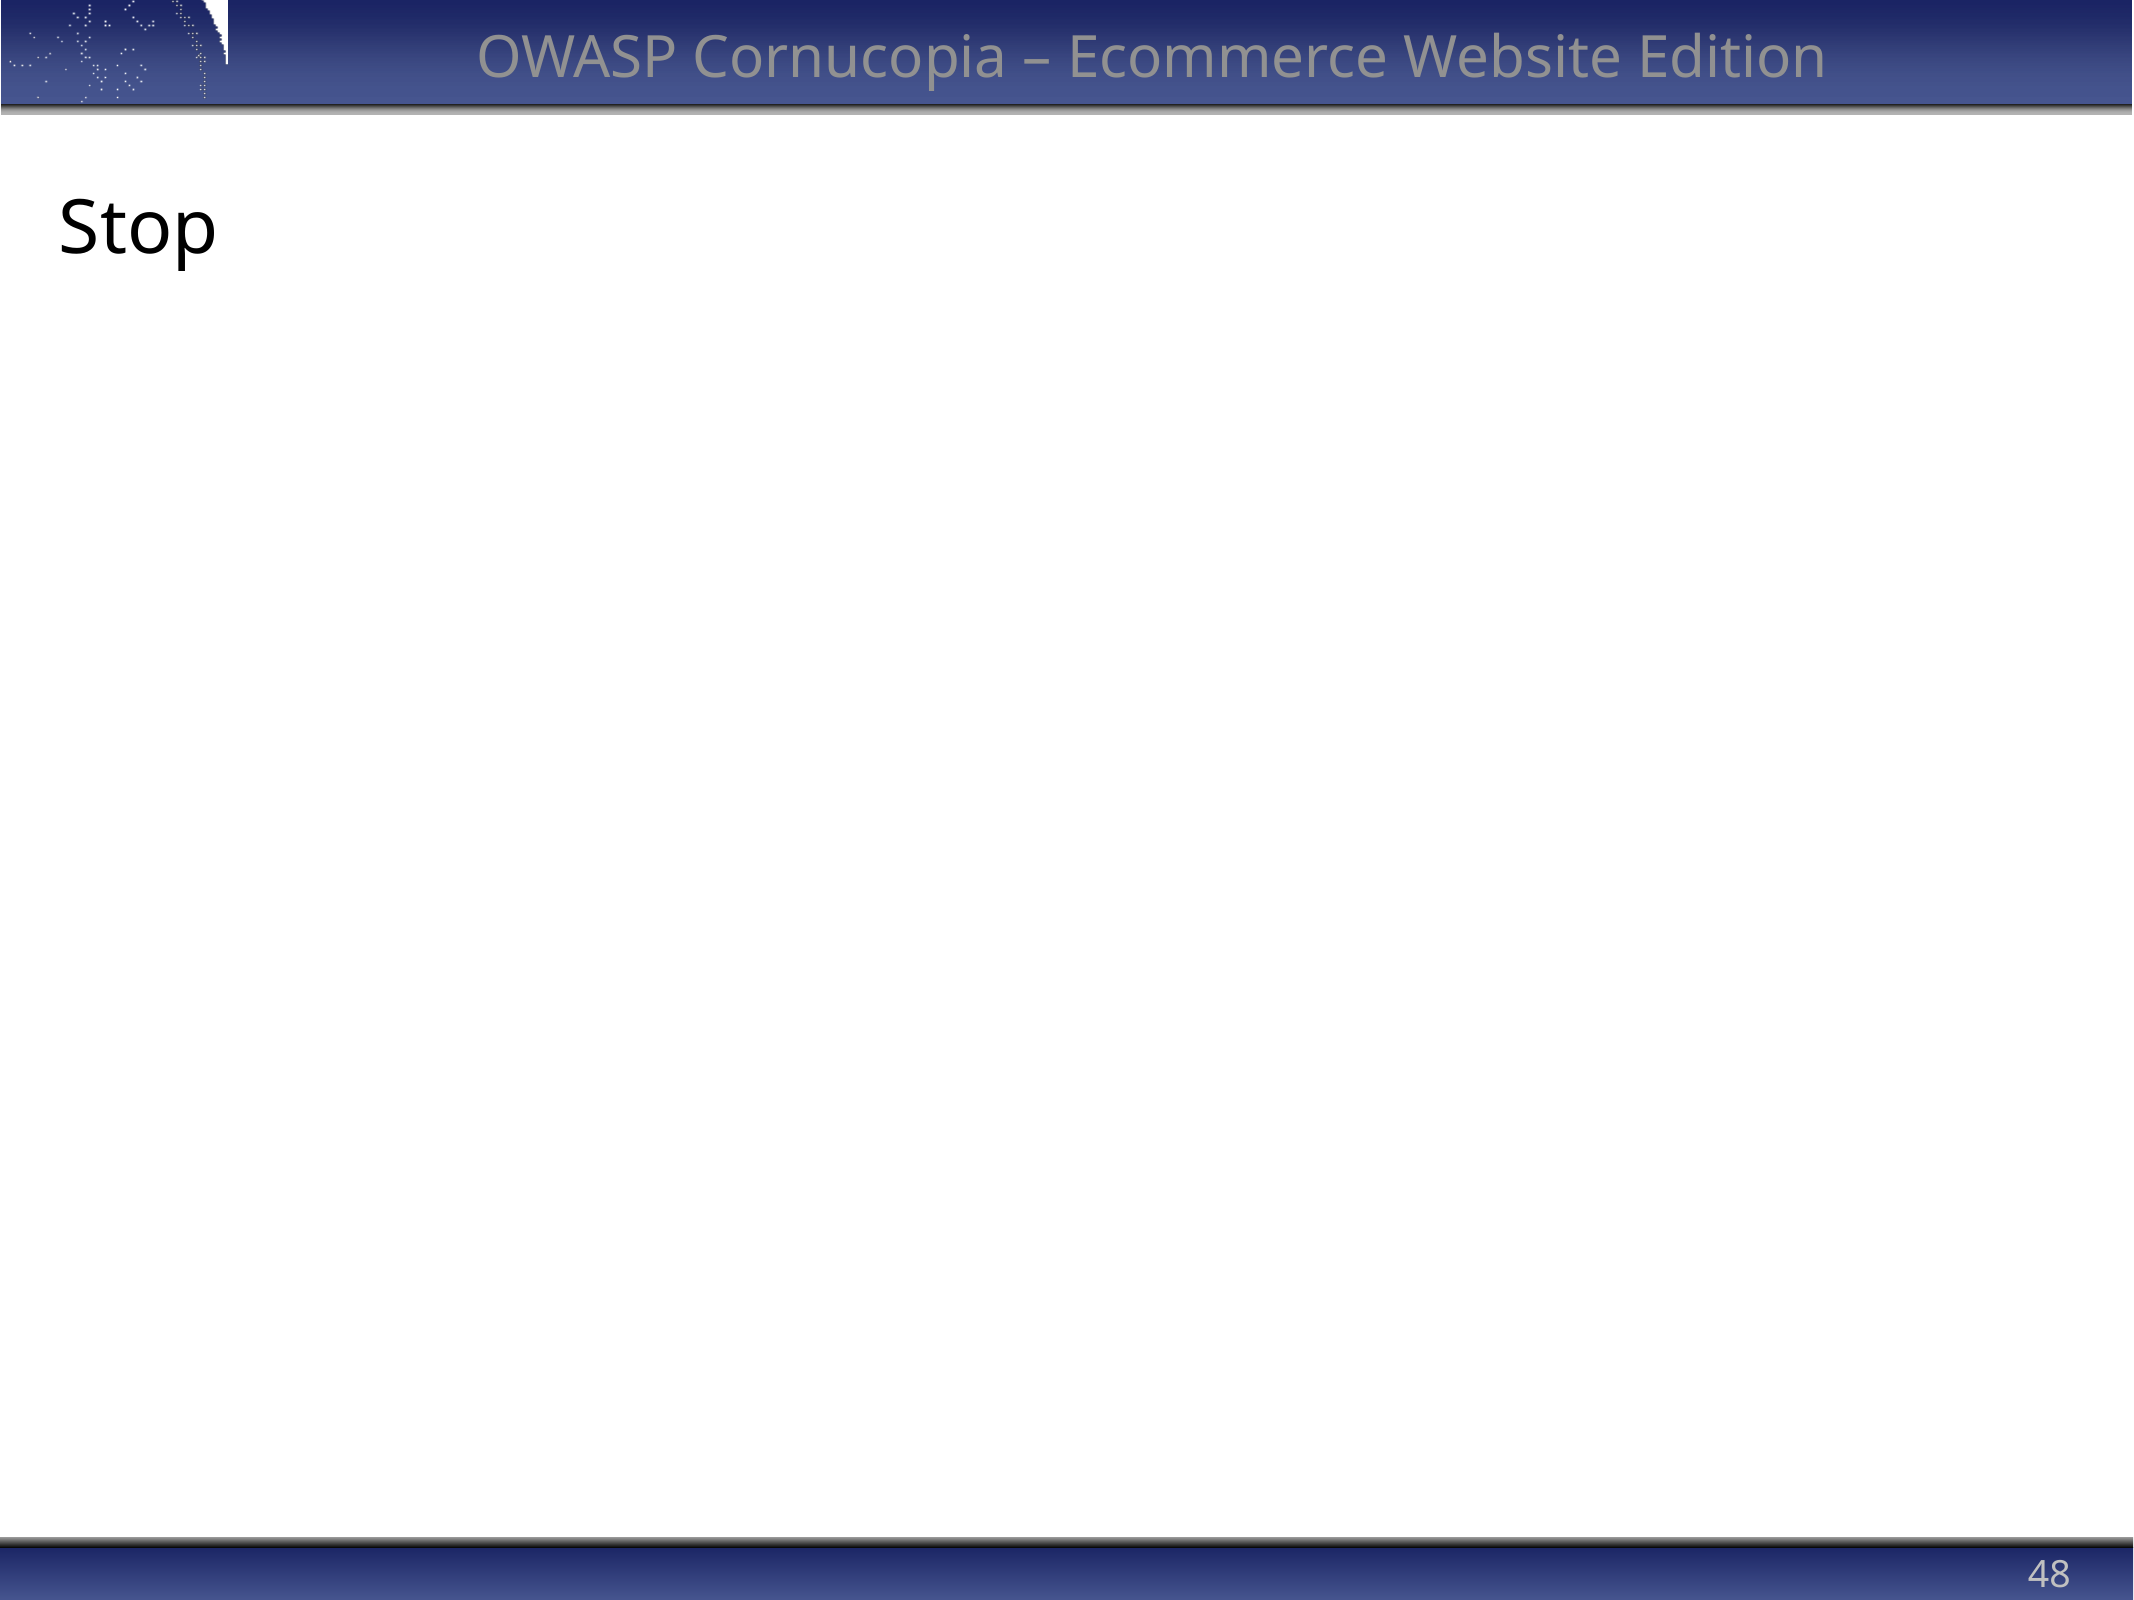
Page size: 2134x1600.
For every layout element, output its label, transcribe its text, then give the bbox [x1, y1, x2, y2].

title Stop [58, 124, 2126, 325]
